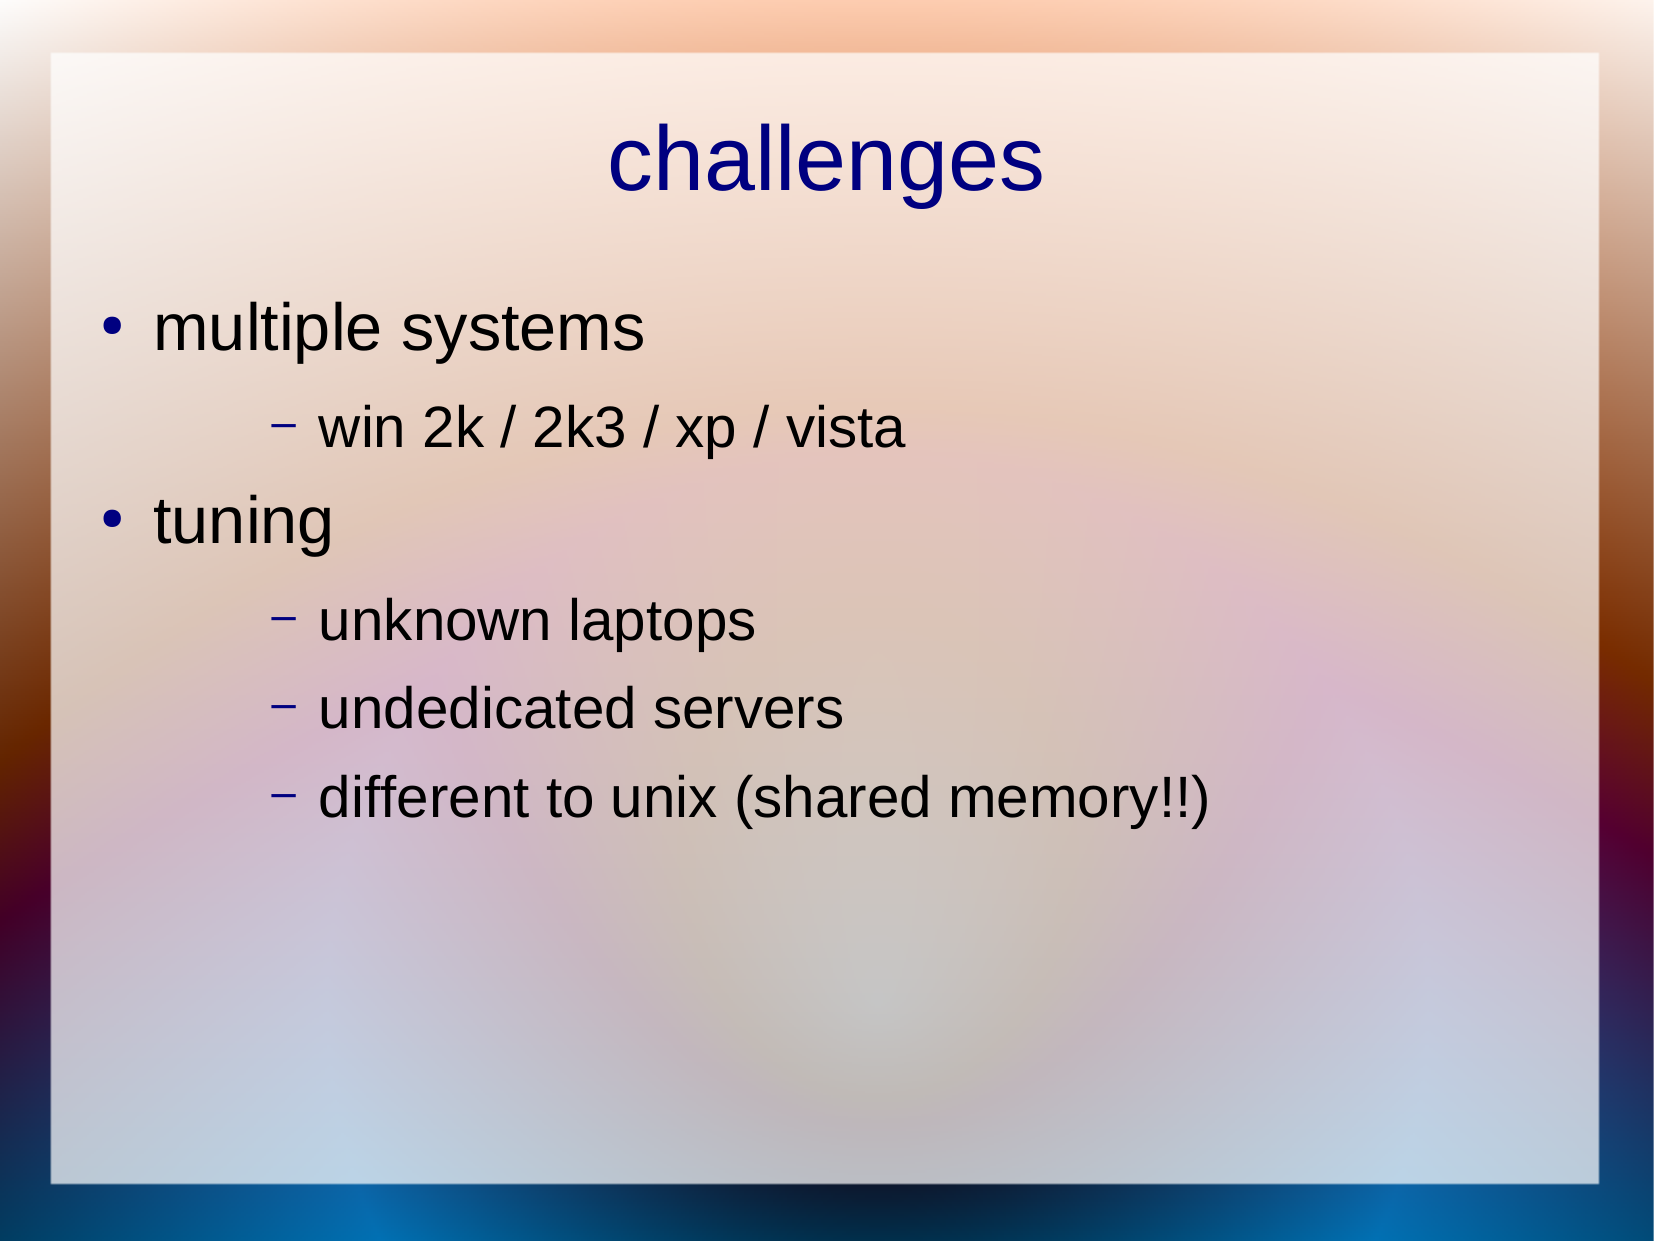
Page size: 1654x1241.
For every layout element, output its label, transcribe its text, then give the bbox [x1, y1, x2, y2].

list multiple systems win 2k / 2k3 / xp / vista tuning unknown laptops undedicated servers different to unix (shared memory!!) [82, 290, 1571, 1019]
picture [0, 0, 1654, 1241]
title challenges [82, 62, 1571, 256]
